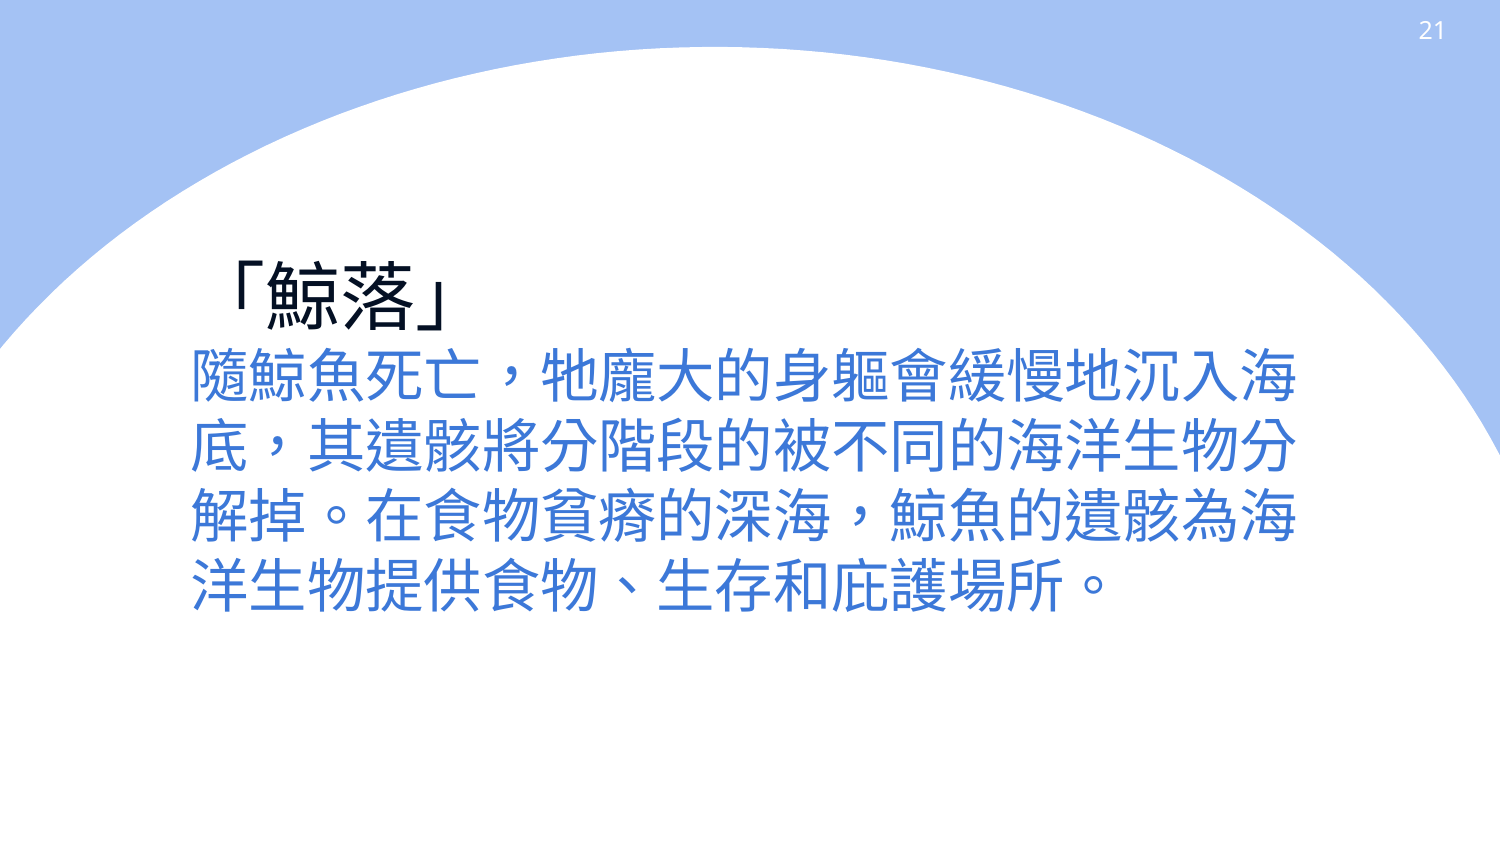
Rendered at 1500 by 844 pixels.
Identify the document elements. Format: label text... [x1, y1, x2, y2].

text_box [0, 46, 1500, 844]
text_box [723, 431, 735, 444]
text_box [517, 426, 530, 434]
text_box 「鯨落」 隨鯨魚死亡，牠龐大的身軀會緩慢地沉入海底，其遺骸將分階段的被不同的海洋生物分解掉。在食物貧瘠的深海，鯨魚的遺骸為海洋生物提供食物、生存和庇護場所。 [175, 234, 1325, 425]
text_box [325, 439, 347, 445]
text_box [957, 431, 969, 444]
text_box [1096, 425, 1107, 429]
text_box 21 [1403, 0, 1494, 65]
text_box [491, 425, 498, 435]
text_box [723, 447, 735, 462]
text_box [433, 425, 443, 436]
text_box [1137, 425, 1149, 429]
text_box [433, 447, 443, 461]
text_box [325, 429, 347, 435]
text_box [325, 449, 347, 455]
text_box [802, 431, 810, 441]
text_box [806, 445, 821, 458]
text_box [957, 447, 969, 462]
